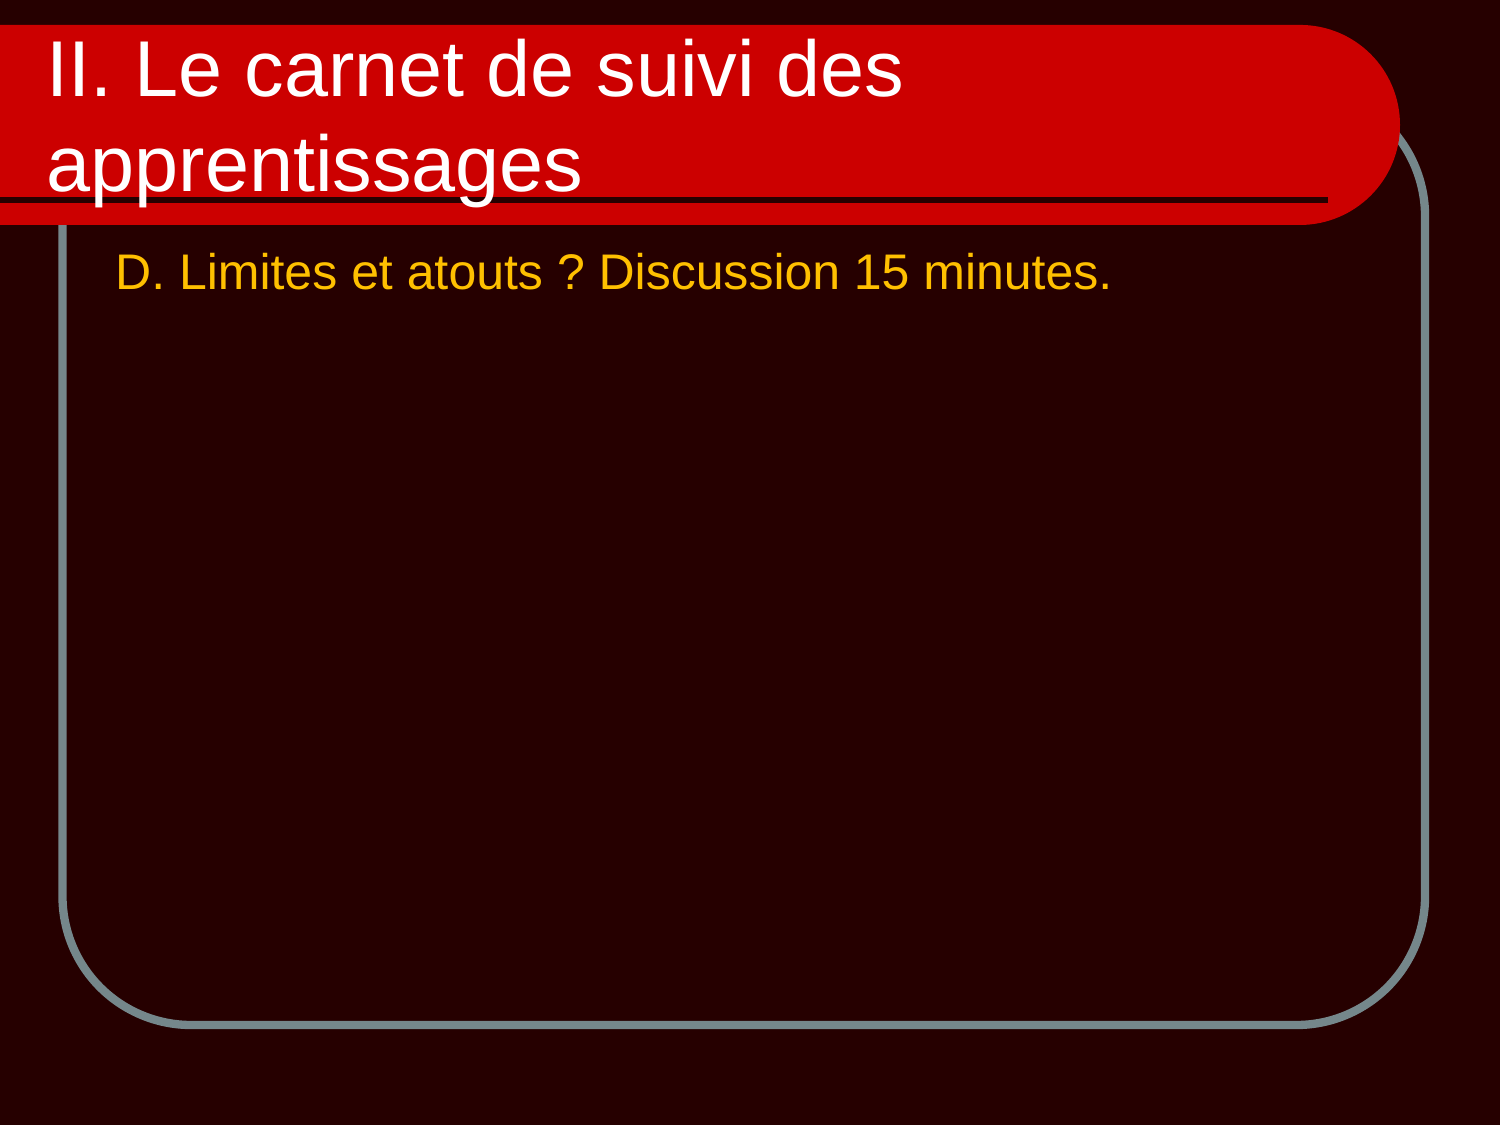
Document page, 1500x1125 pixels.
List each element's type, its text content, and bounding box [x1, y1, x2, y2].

title II. Le carnet de suivi des apprentissages [31, 37, 1347, 188]
list D. Limites et atouts ? Discussion 15 minutes. [100, 243, 1401, 1087]
